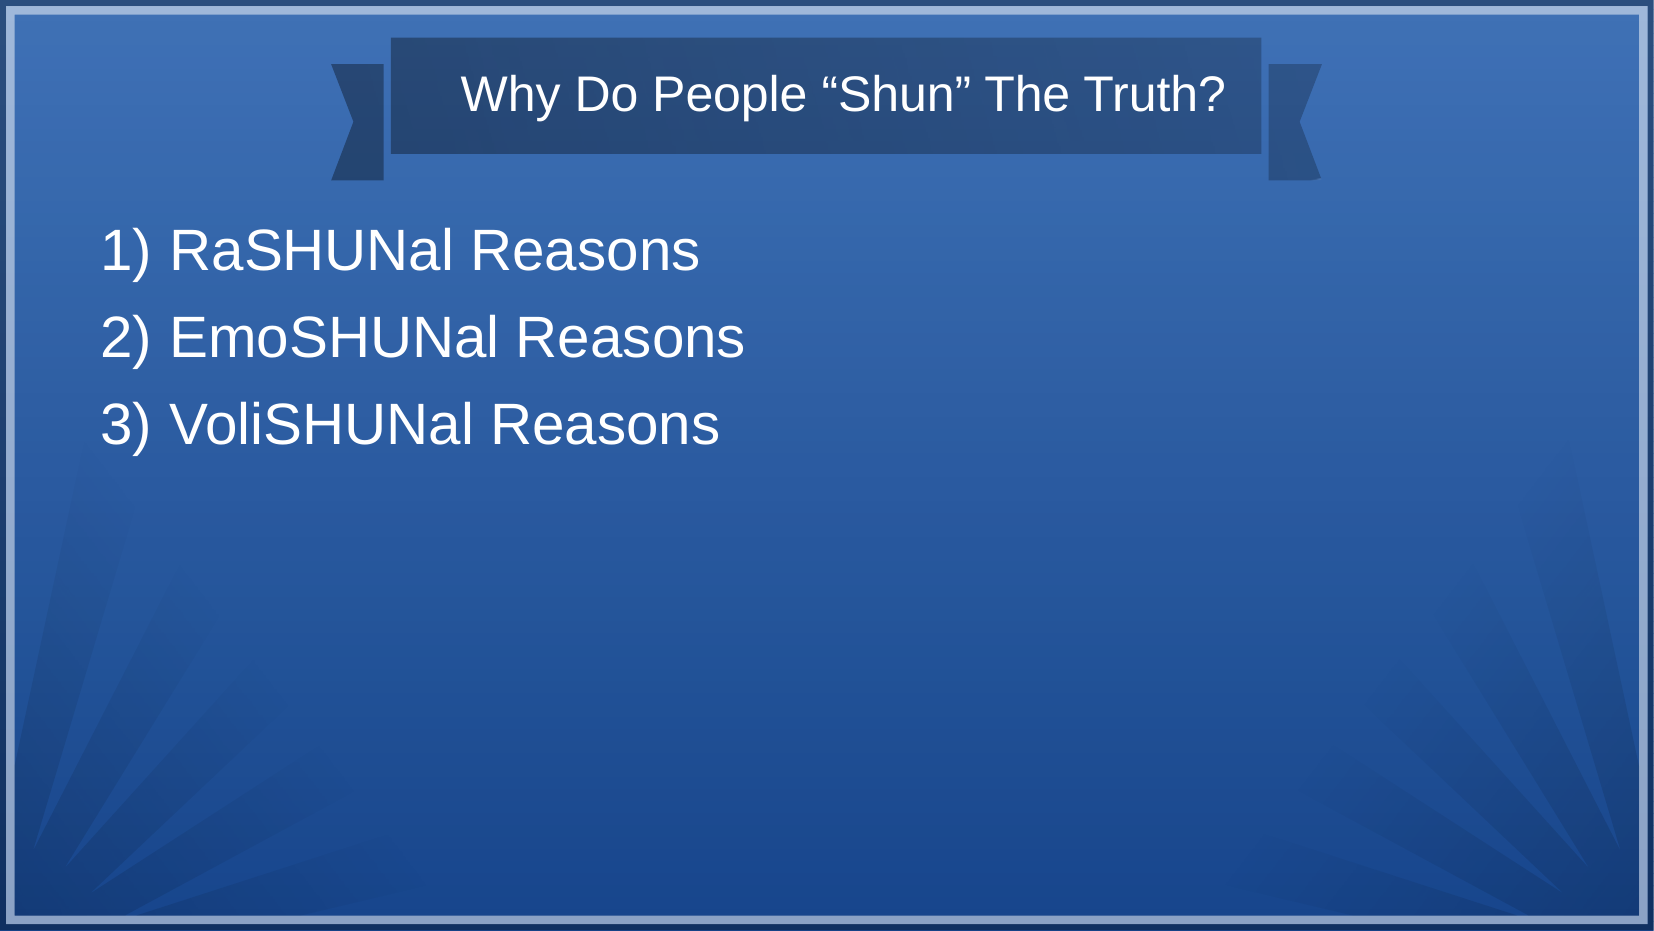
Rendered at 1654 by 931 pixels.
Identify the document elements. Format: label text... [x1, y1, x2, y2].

list RaSHUNal Reasons EmoSHUNal Reasons VoliSHUNal Reasons [82, 217, 1571, 758]
title Why Do People “Shun” The Truth? [389, 35, 1264, 154]
